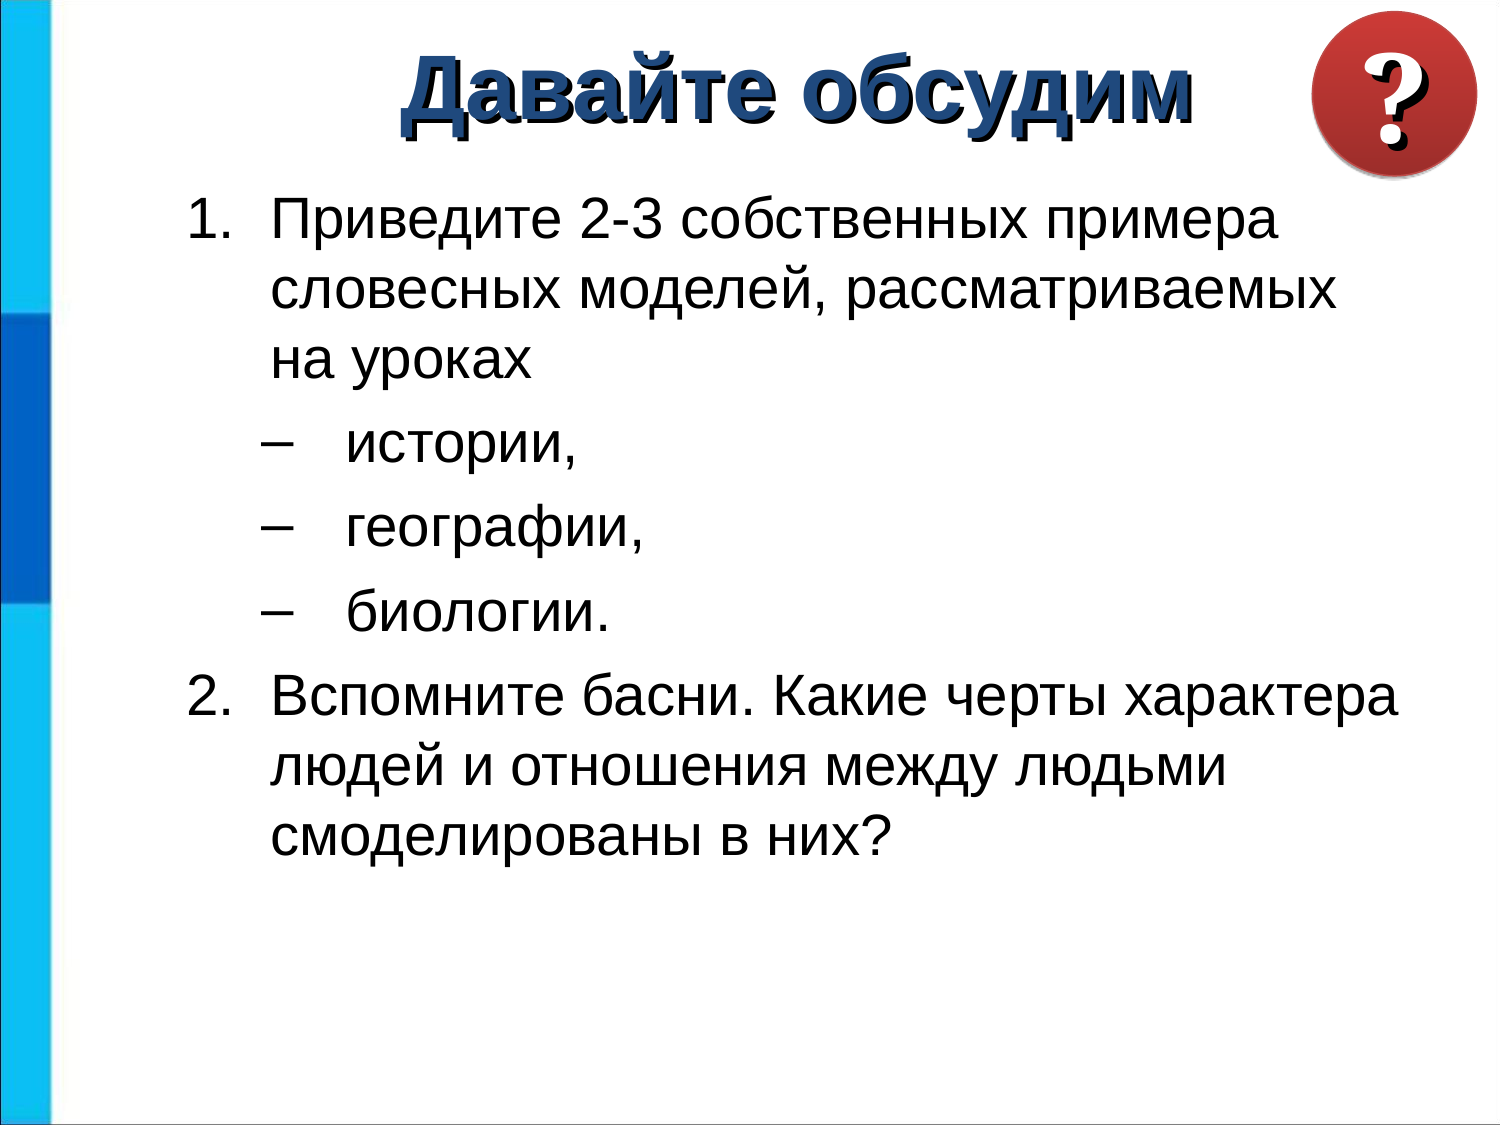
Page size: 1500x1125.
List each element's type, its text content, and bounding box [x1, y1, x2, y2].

picture [0, 0, 1500, 1125]
title Давайте обсудим [171, 30, 1341, 135]
list Приведите 2-3 собственных примера словесных моделей, рассматриваемых на уроках истории, географии, биологии. Вспомните басни. Какие черты характера людей и отношения между людьми смоделированы в них? [171, 172, 1425, 1005]
text_box ? [1312, 11, 1477, 176]
